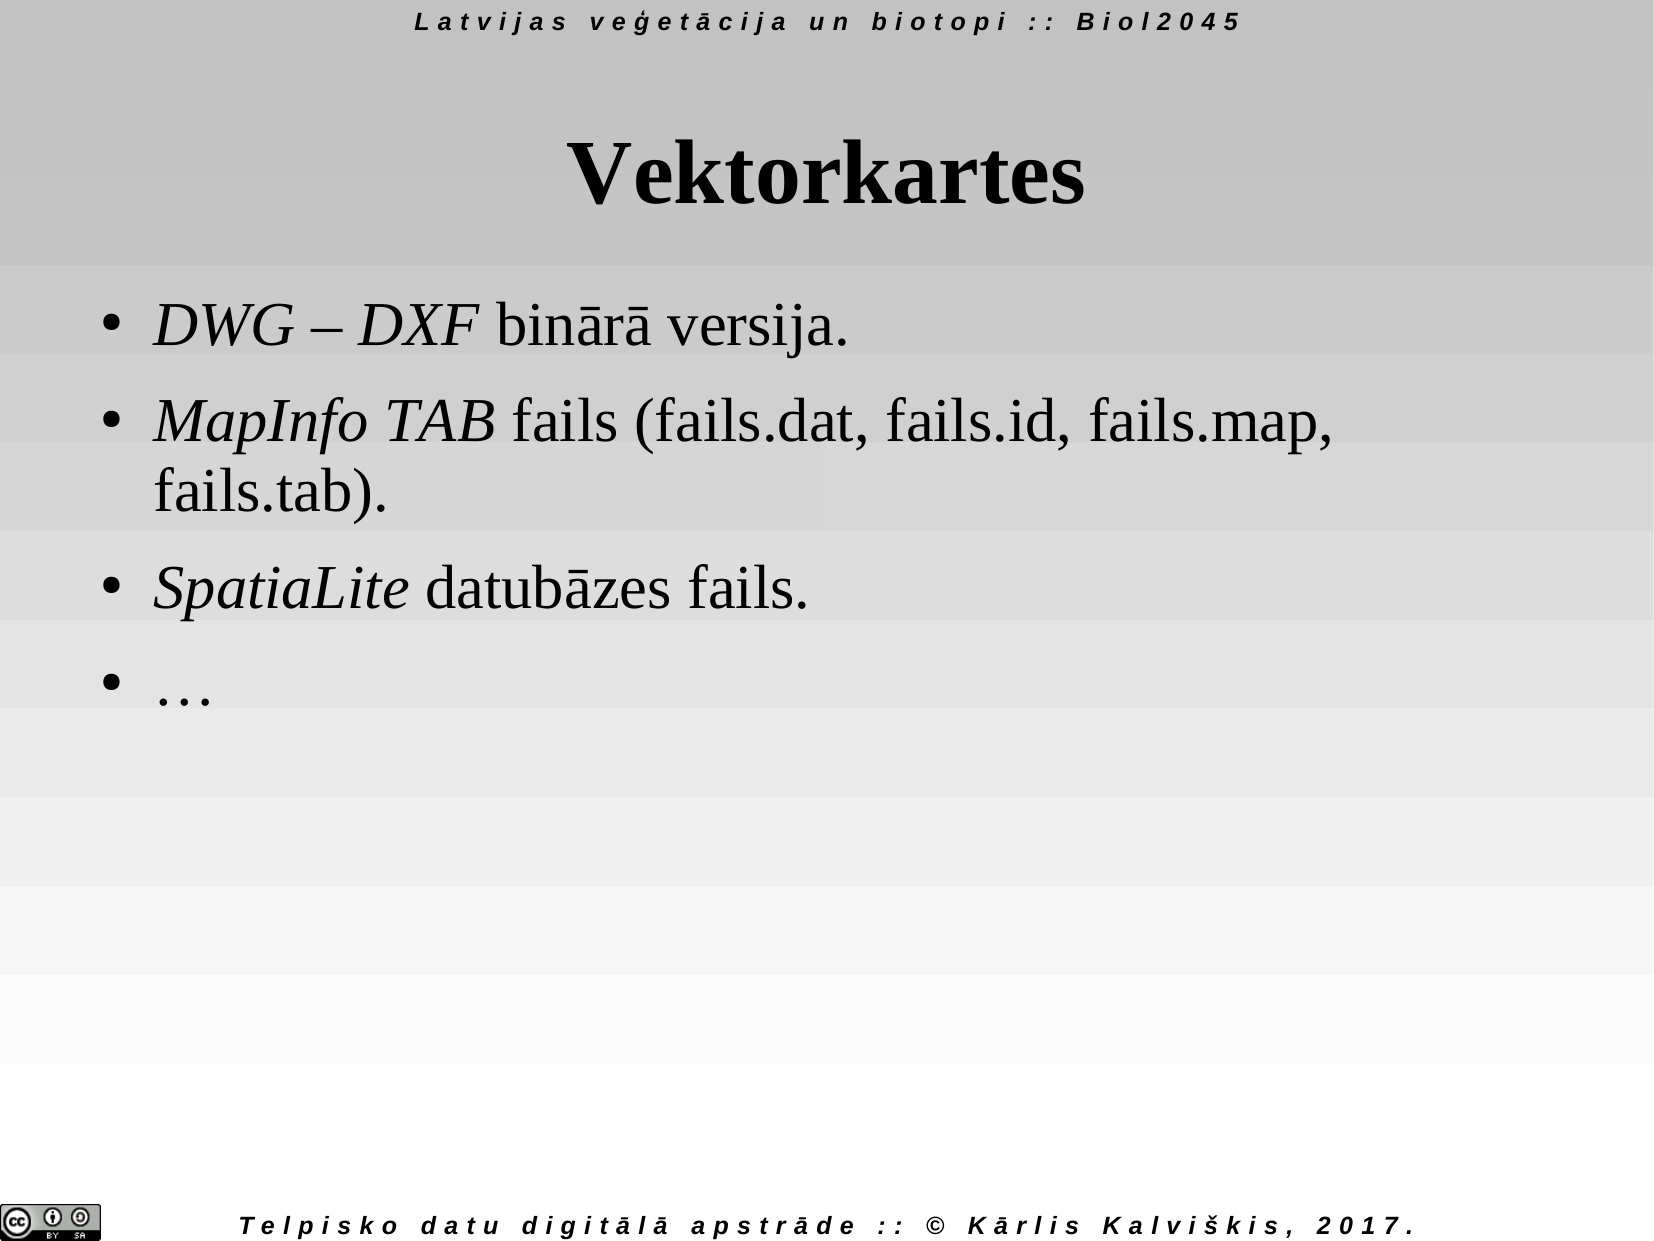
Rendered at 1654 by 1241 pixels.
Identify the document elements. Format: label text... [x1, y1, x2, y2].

list DWG – DXF binārā versija. MapInfo TAB fails (fails.dat, fails.id, fails.map, fails.tab). SpatiaLite datubāzes fails. … [82, 289, 1571, 1098]
picture [0, 0, 1654, 1241]
title Vektorkartes [29, 49, 1625, 296]
